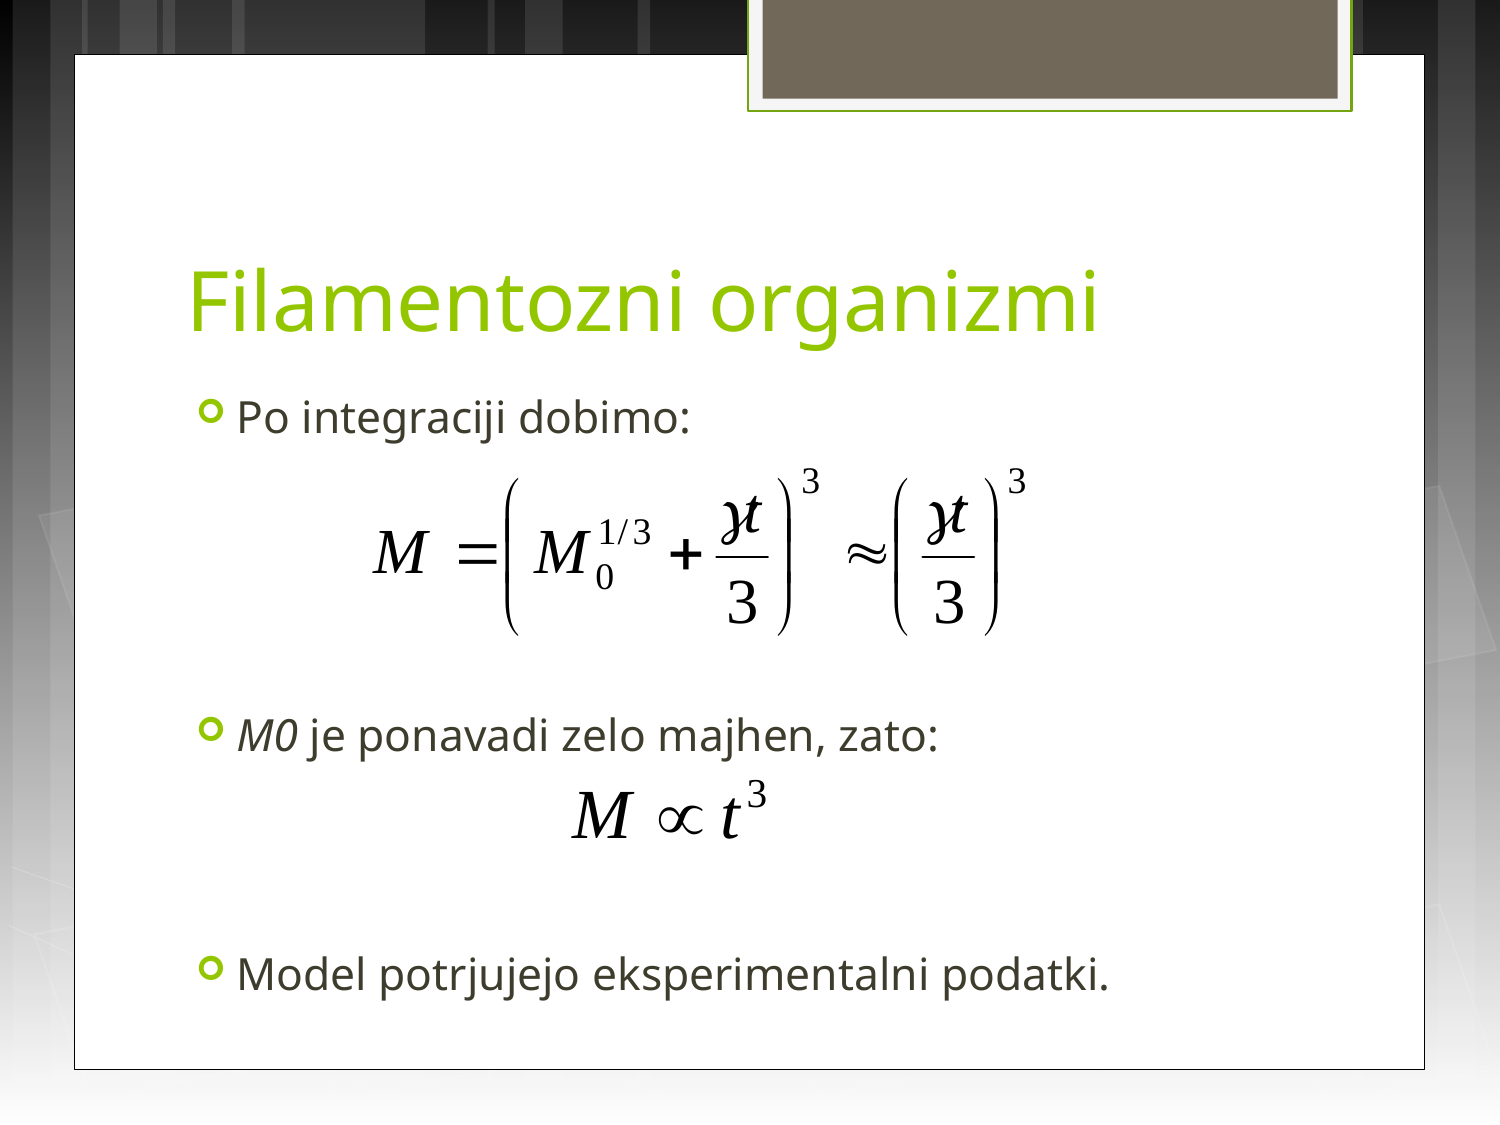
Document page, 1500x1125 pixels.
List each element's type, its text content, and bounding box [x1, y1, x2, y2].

picture [362, 450, 1038, 648]
title Filamentozni organizmi [171, 168, 1324, 357]
chart [561, 763, 782, 858]
list Po integraciji dobimo: M0 je ponavadi zelo majhen, zato: Model potrjujejo eksperimentalni podatki. [171, 381, 1283, 1012]
picture [560, 762, 780, 857]
